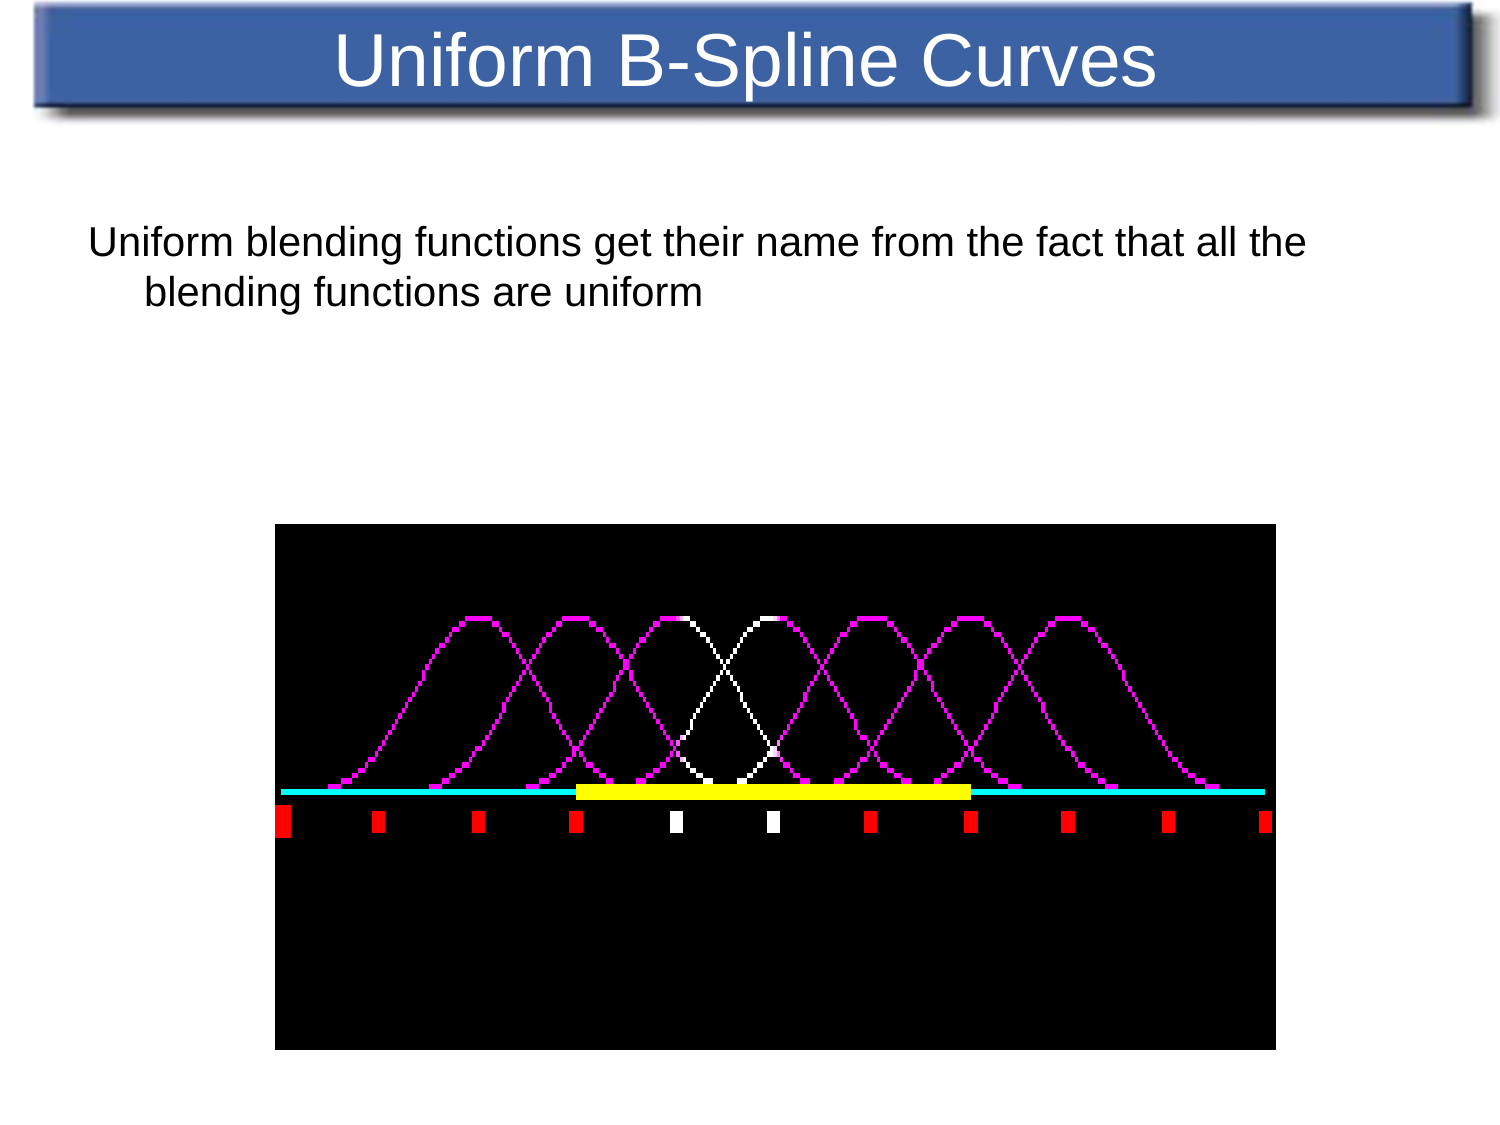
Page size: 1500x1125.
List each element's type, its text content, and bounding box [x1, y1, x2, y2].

title Uniform B-Spline Curves [0, 0, 1493, 114]
picture [275, 524, 1276, 1051]
list Uniform blending functions get their name from the fact that all the blending functions are uniform [73, 208, 1432, 353]
picture [32, 0, 1500, 127]
